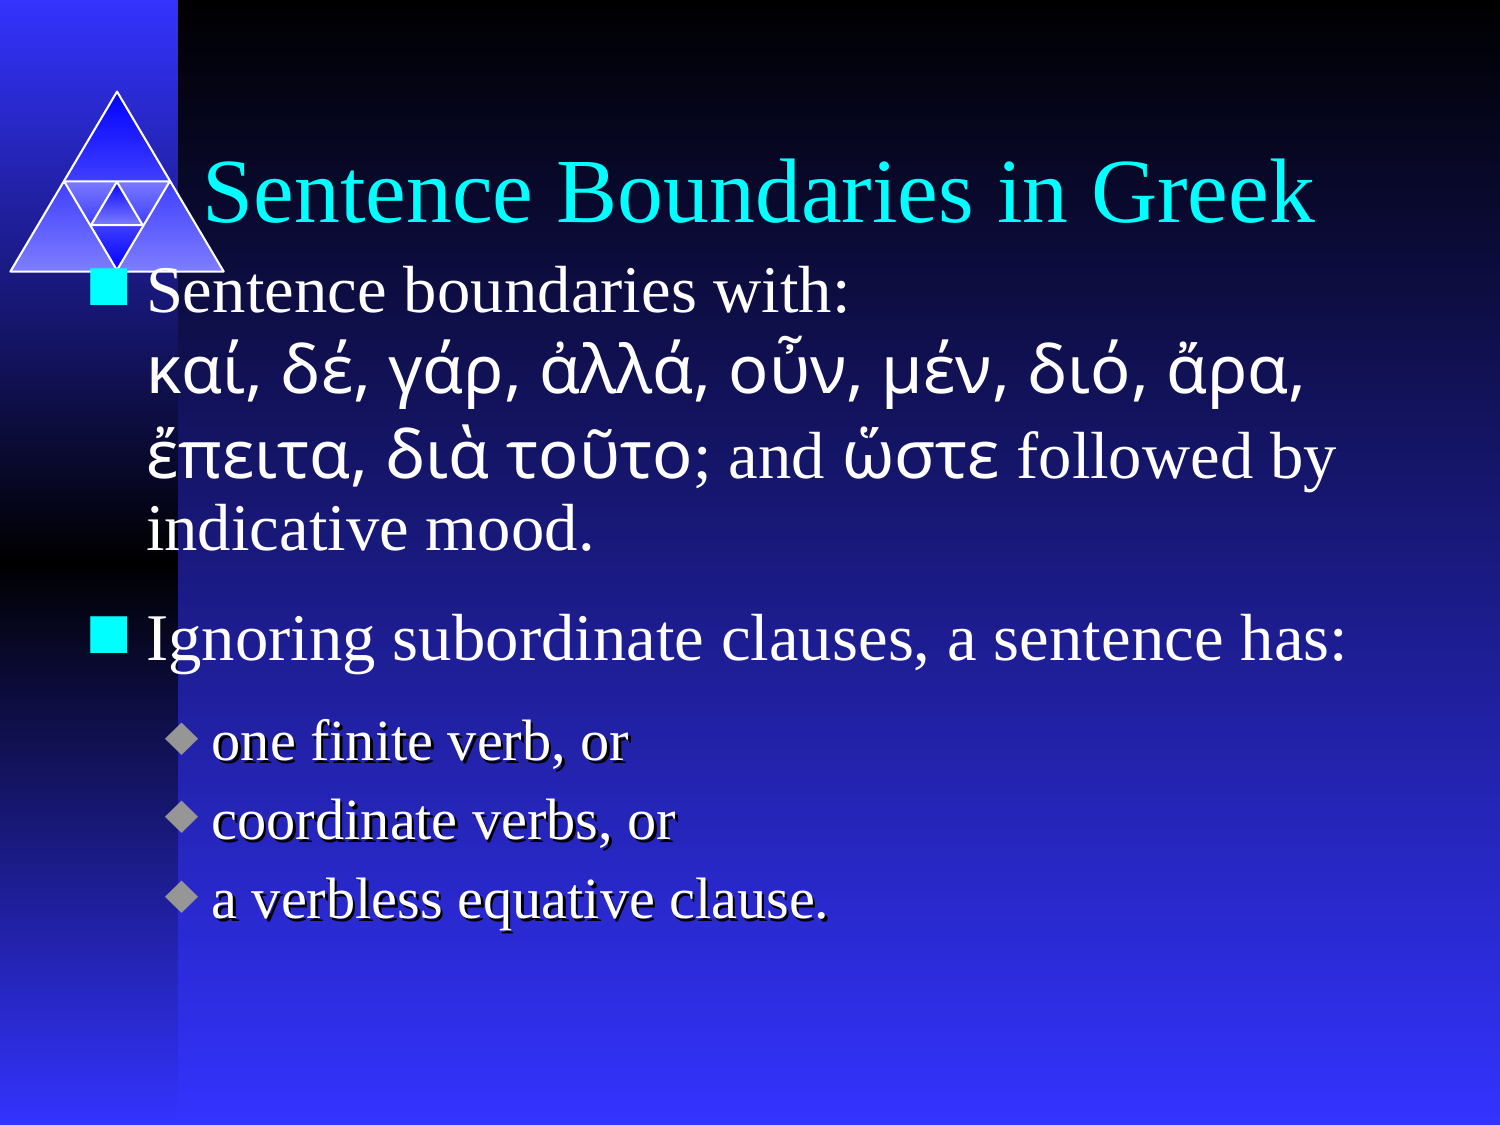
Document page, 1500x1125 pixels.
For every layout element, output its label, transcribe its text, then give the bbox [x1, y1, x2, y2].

list Sentence boundaries with: καί, δέ, γάρ, ἀλλά, οὖν, μέν, διό, ἄρα, ἔπειτα, διὰ τοῦτο; and ὥστε followed by indicative mood. Ignoring subordinate clauses, a sentence has: one finite verb, or coordinate verbs, or a verbless equative clause. [74, 249, 1463, 1063]
title Sentence Boundaries in Greek [187, 99, 1463, 249]
